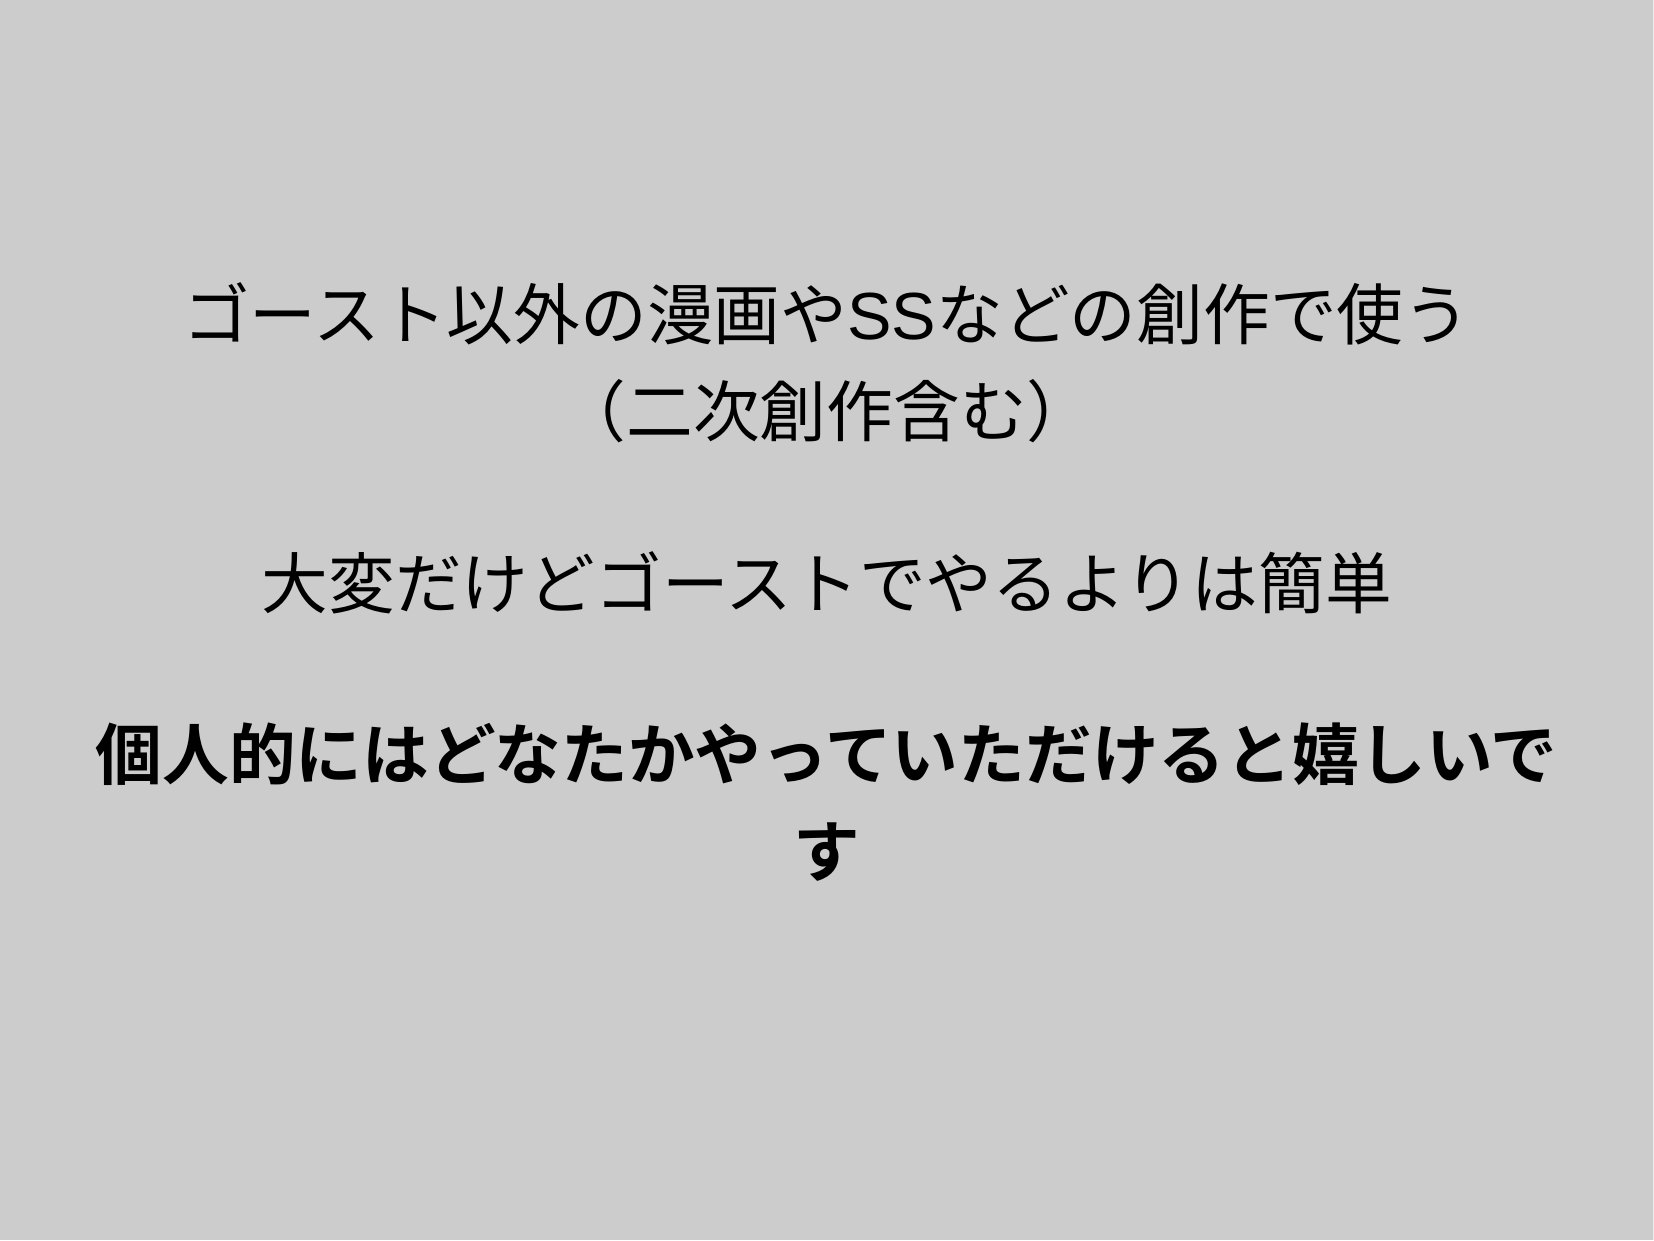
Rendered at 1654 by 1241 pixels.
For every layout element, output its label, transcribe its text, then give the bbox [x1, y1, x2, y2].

subtitle ゴースト以外の漫画やSSなどの創作で使う （二次創作含む） 大変だけどゴーストでやるよりは簡単 個人的にはどなたかやっていただけると嬉しいです [82, 56, 1571, 1102]
